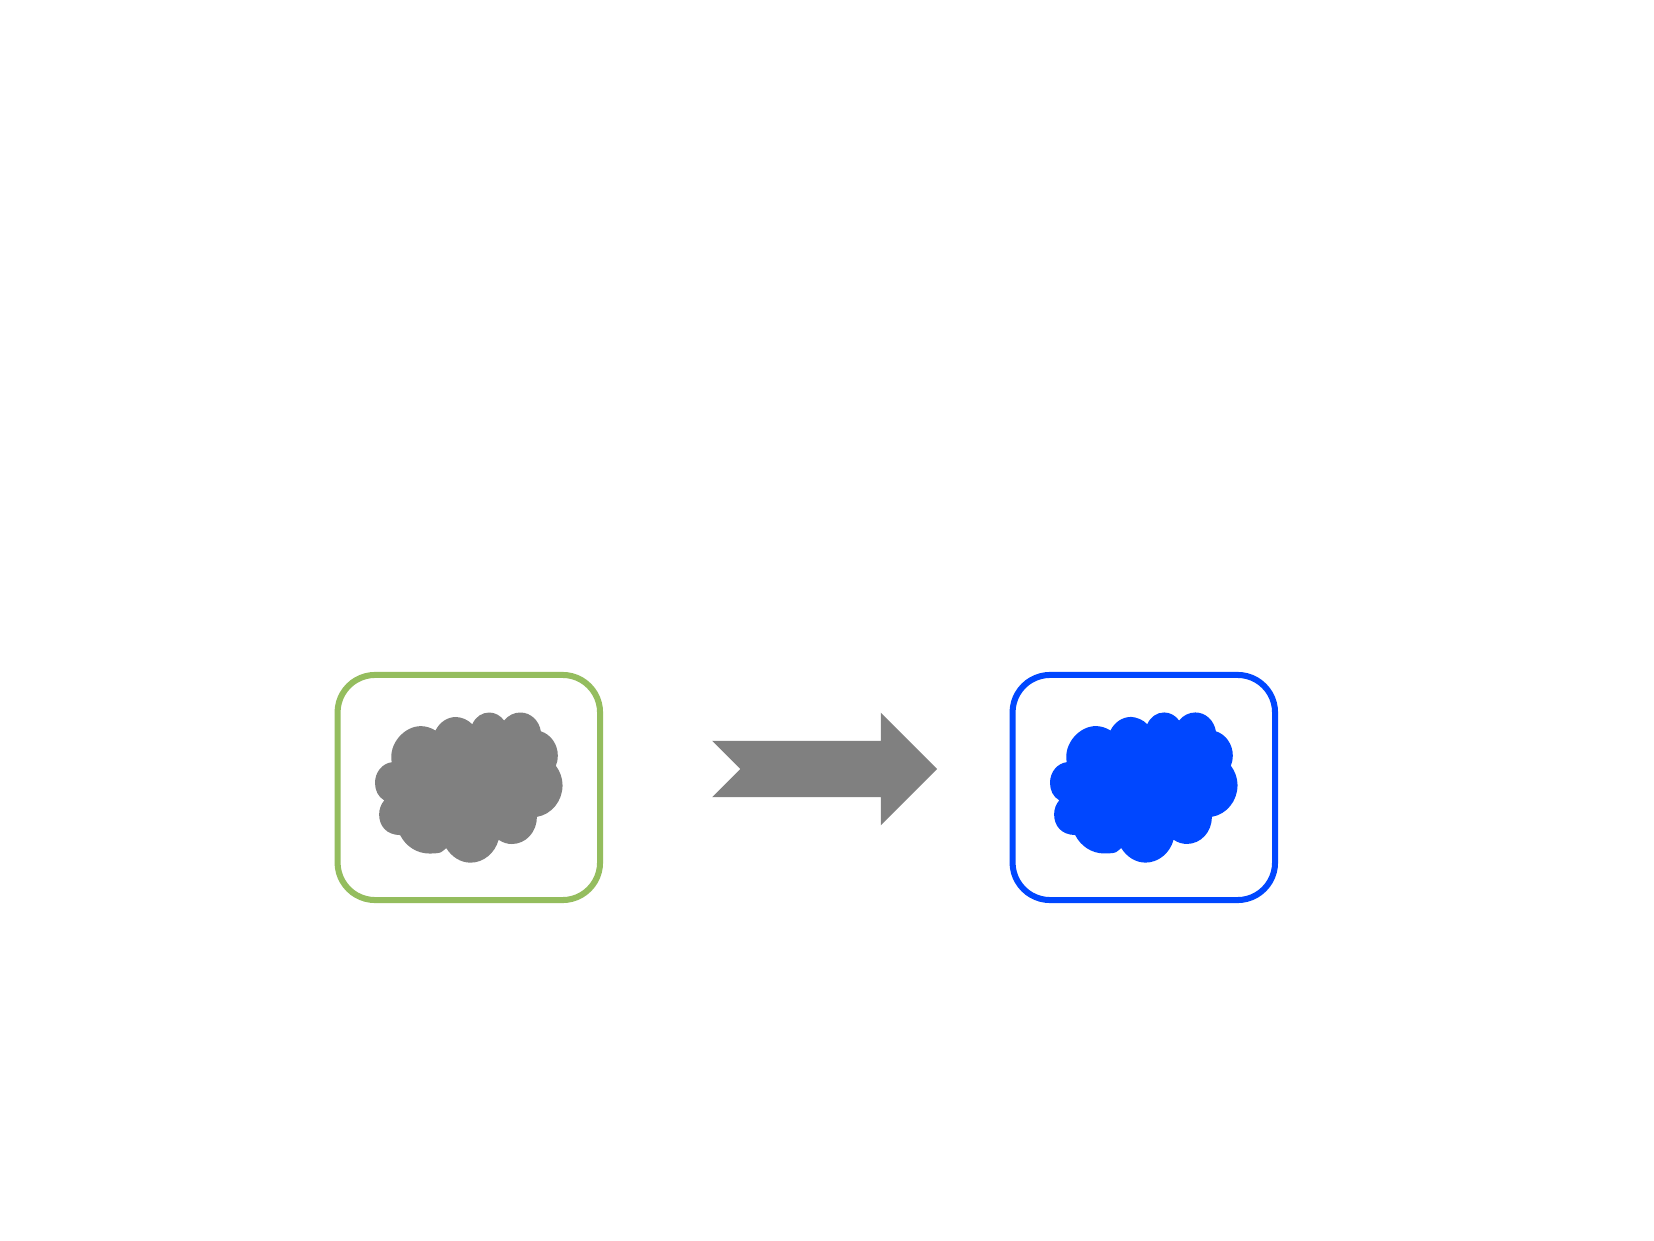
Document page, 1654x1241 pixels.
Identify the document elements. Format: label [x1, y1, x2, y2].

text_box [1050, 712, 1238, 863]
text_box [712, 712, 938, 826]
text_box [375, 712, 563, 863]
